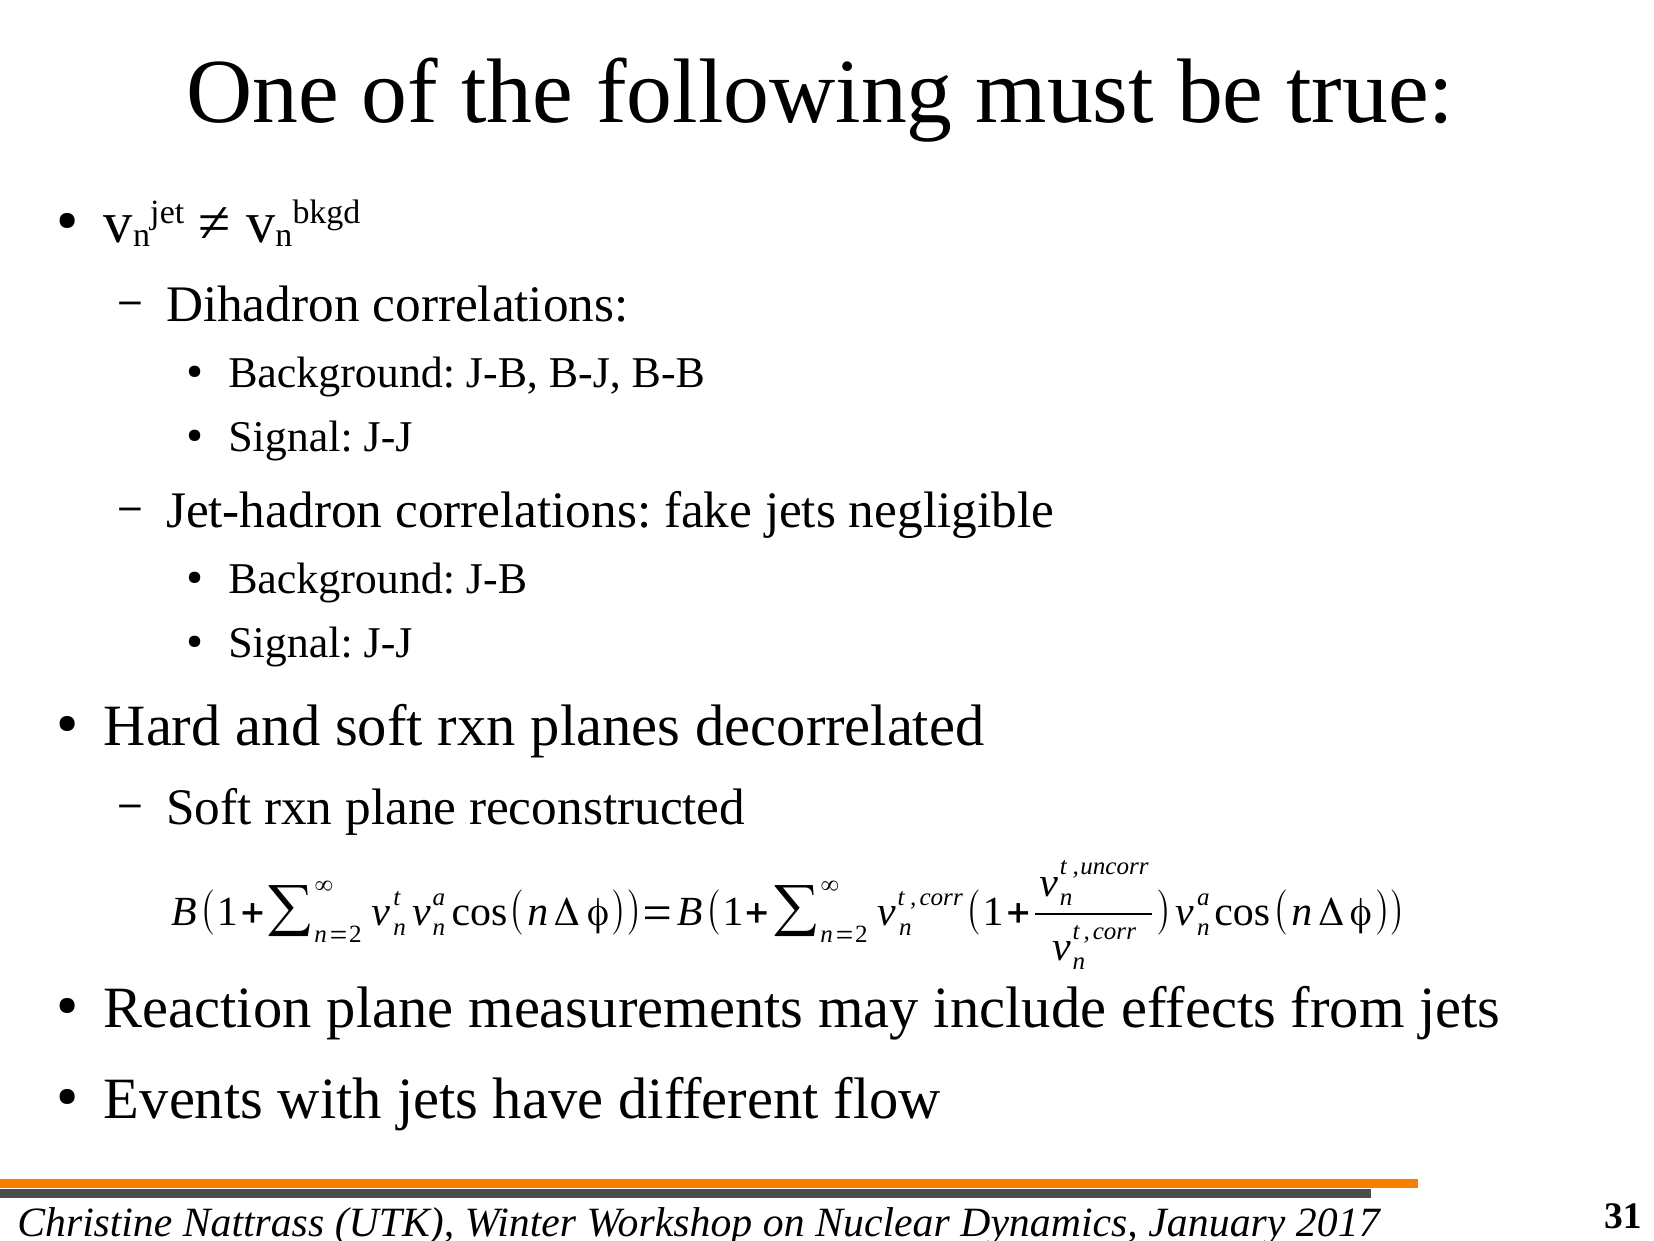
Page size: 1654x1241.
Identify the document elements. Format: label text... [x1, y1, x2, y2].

title One of the following must be true: [77, 30, 1566, 153]
chart [163, 852, 1411, 976]
list vnjet ≠ vnbkgd Dihadron correlations: Background: J-B, B-J, B-B Signal: J-J Jet-hadron correlations: fake jets negligible Background: J-B Signal: J-J Hard and soft rxn planes decorrelated Soft rxn plane reconstructed Reaction plane measurements may include effects from jets Events with jets have different flow [41, 189, 1530, 1150]
